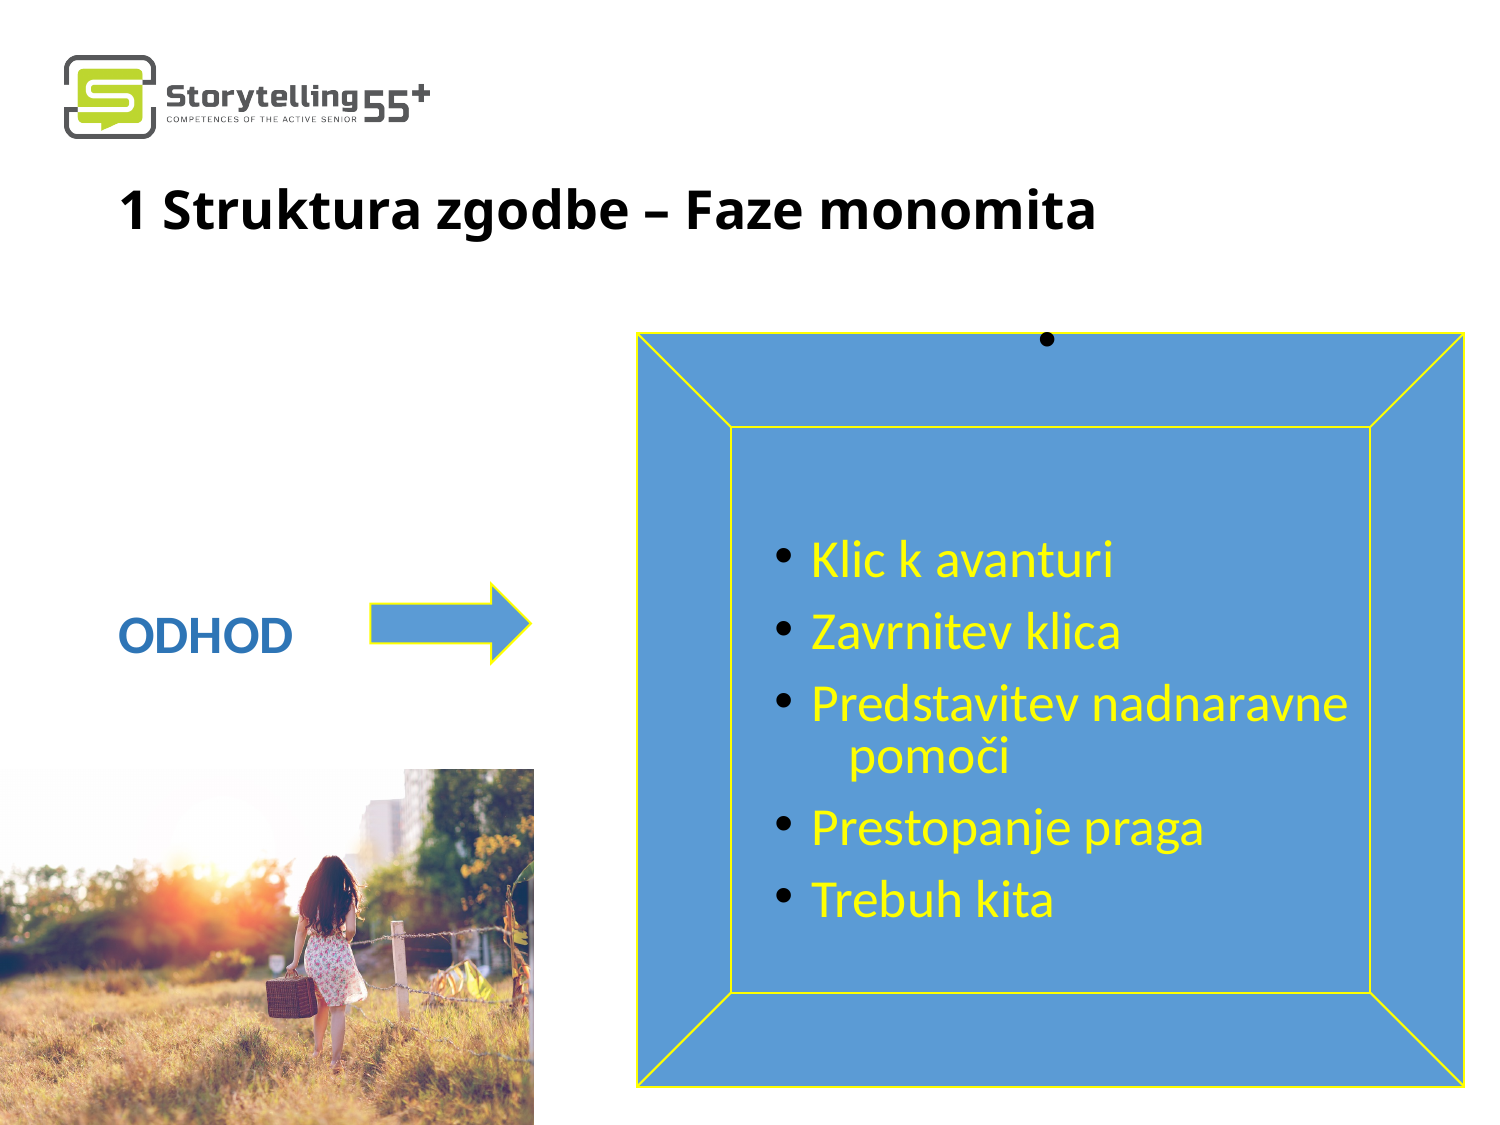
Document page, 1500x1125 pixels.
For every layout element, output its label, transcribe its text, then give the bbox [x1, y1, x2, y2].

picture [0, 769, 534, 1125]
title 1 Struktura zgodbe – Faze monomita [103, 59, 1397, 314]
picture [64, 55, 430, 139]
text_box [636, 332, 1465, 1087]
list Klic k avanturi Zavrnitev klica Predstavitev nadnaravne pomoči Prestopanje praga Trebuh kita [759, 299, 1397, 1014]
list ODHOD [103, 299, 741, 1014]
text_box [370, 583, 531, 664]
